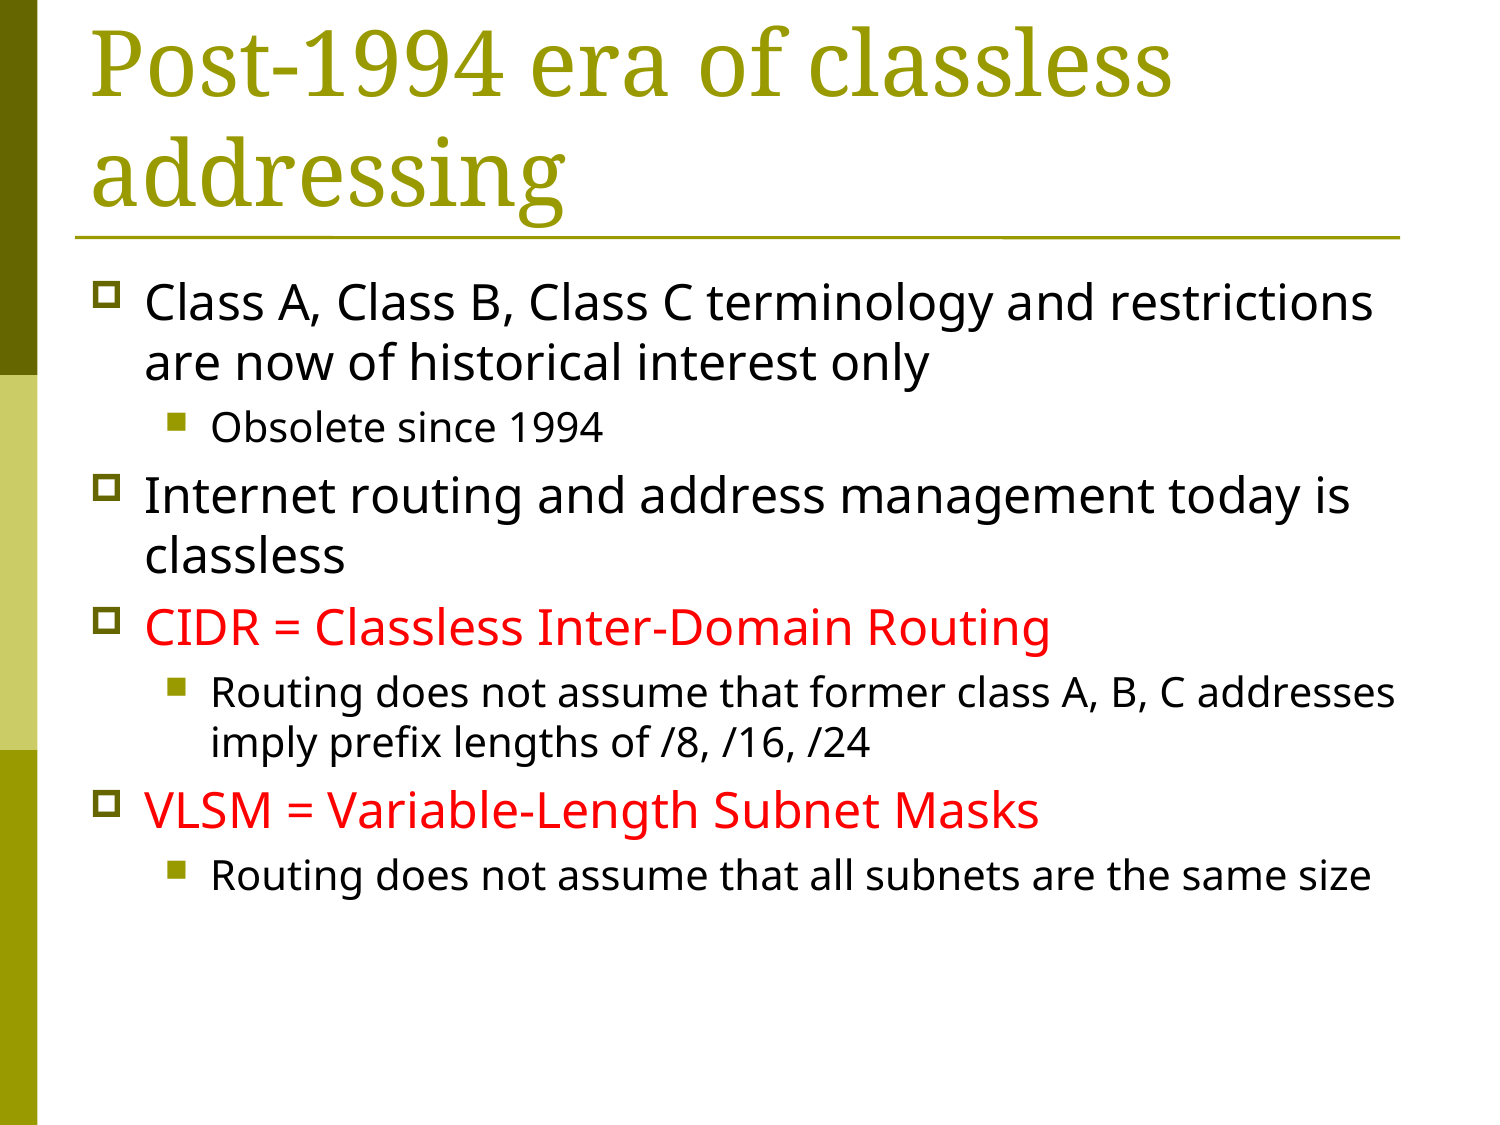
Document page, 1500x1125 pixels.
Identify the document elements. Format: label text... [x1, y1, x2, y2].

title Post-1994 era of classless addressing [75, 0, 1426, 233]
list Class A, Class B, Class C terminology and restrictions are now of historical interest only Obsolete since 1994 Internet routing and address management today is classless CIDR = Classless Inter-Domain Routing Routing does not assume that former class A, B, C addresses imply prefix lengths of /8, /16, /24 VLSM = Variable-Length Subnet Masks Routing does not assume that all subnets are the same size [75, 262, 1426, 1006]
